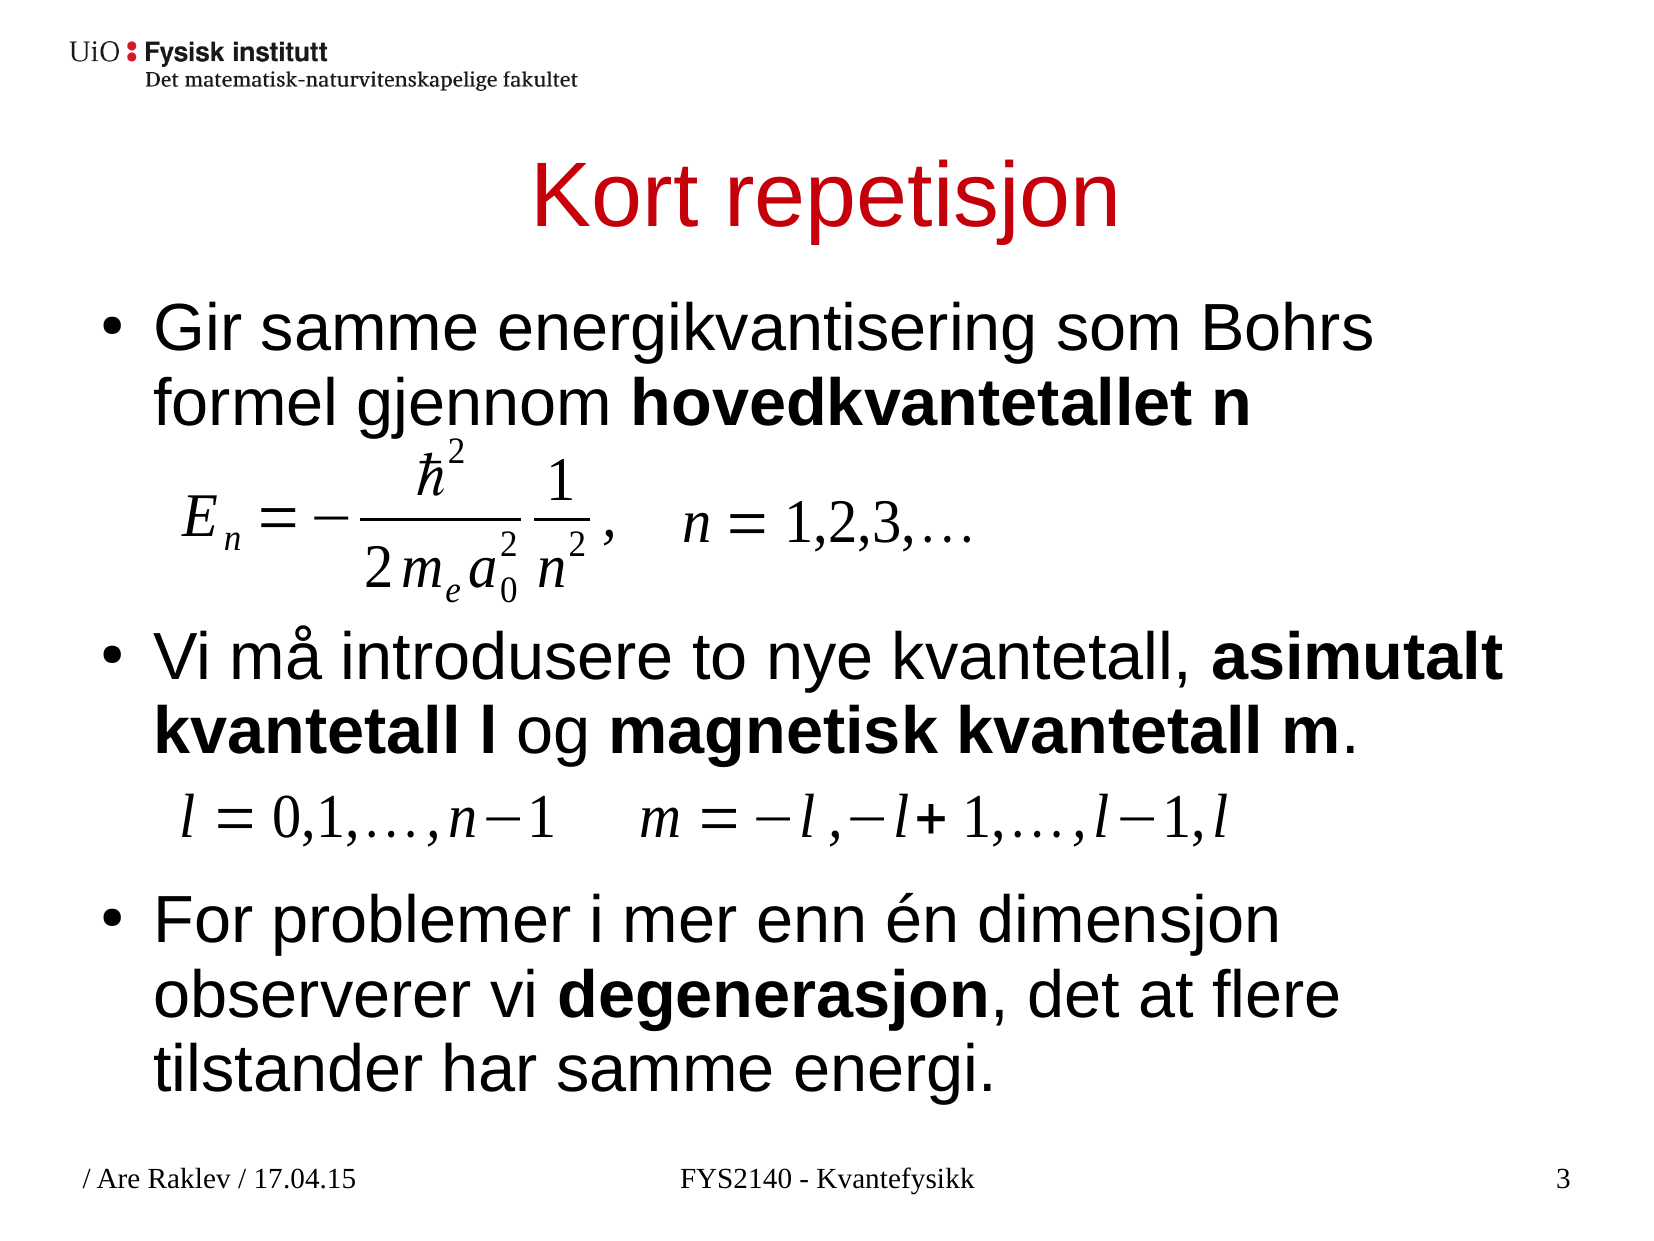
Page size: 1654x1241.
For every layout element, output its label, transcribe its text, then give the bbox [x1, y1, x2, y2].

chart [173, 782, 1239, 852]
list Gir samme energikvantisering som Bohrs formel gjennom hovedkvantetallet n Vi må introdusere to nye kvantetall, asimutalt kvantetall l og magnetisk kvantetall m. For problemer i mer enn én dimensjon observerer vi degenerasjon, det at flere tilstander har samme energi. [82, 290, 1576, 1105]
chart [172, 430, 622, 611]
chart [675, 487, 982, 557]
title Kort repetisjon [82, 90, 1571, 290]
picture [68, 37, 581, 93]
